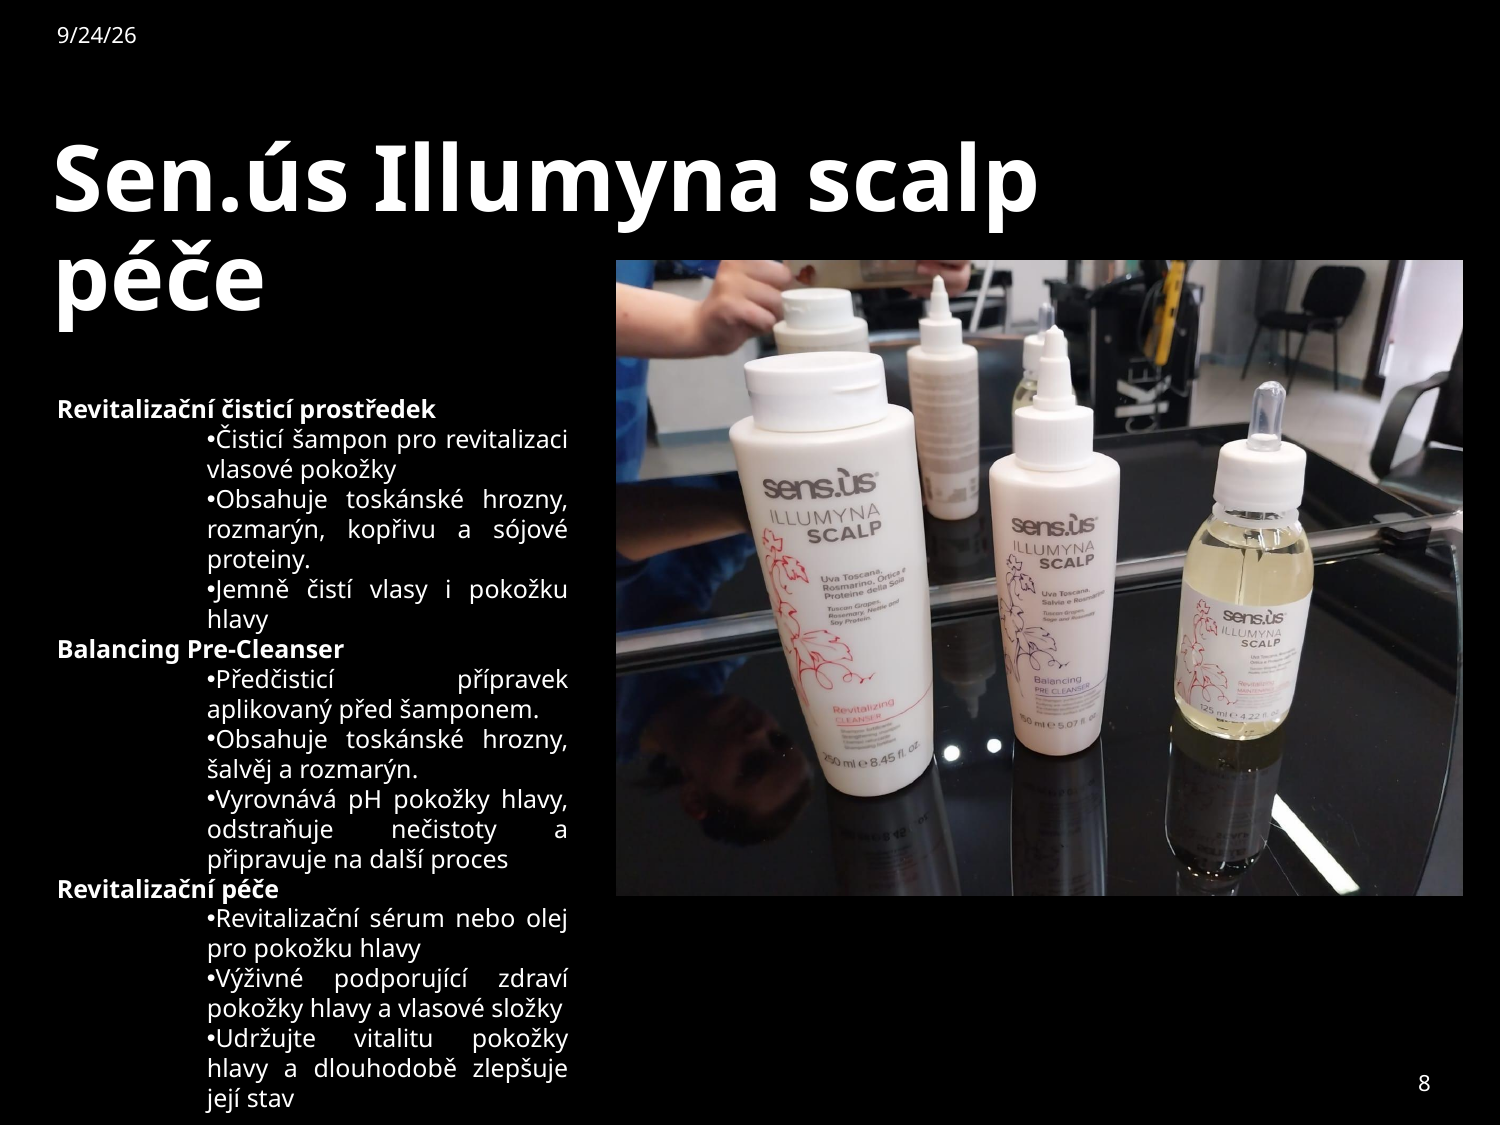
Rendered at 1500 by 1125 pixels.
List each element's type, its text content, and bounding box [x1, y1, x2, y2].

picture [616, 260, 1463, 896]
text_box Revitalizační čisticí prostředek Čisticí šampon pro revitalizaci vlasové pokožky Obsahuje toskánské hrozny, rozmarýn, kopřivu a sójové proteiny. Jemně čistí vlasy i pokožku hlavy Balancing Pre-Cleanser Předčisticí přípravek aplikovaný před šamponem. Obsahuje toskánské hrozny, šalvěj a rozmarýn. Vyrovnává pH pokožky hlavy, odstraňuje nečistoty a připravuje na další proces Revitalizační péče Revitalizační sérum nebo olej pro pokožku hlavy Výživné podporující zdraví pokožky hlavy a vlasové složky Udržujte vitalitu pokožky hlavy a dlouhodobě zlepšuje její stav [41, 386, 586, 1125]
text_box [903, 1053, 1456, 1114]
text_box 1/26/2026 [41, 10, 380, 63]
title Sen.ús Illumyna scalp péče [37, 101, 1263, 338]
